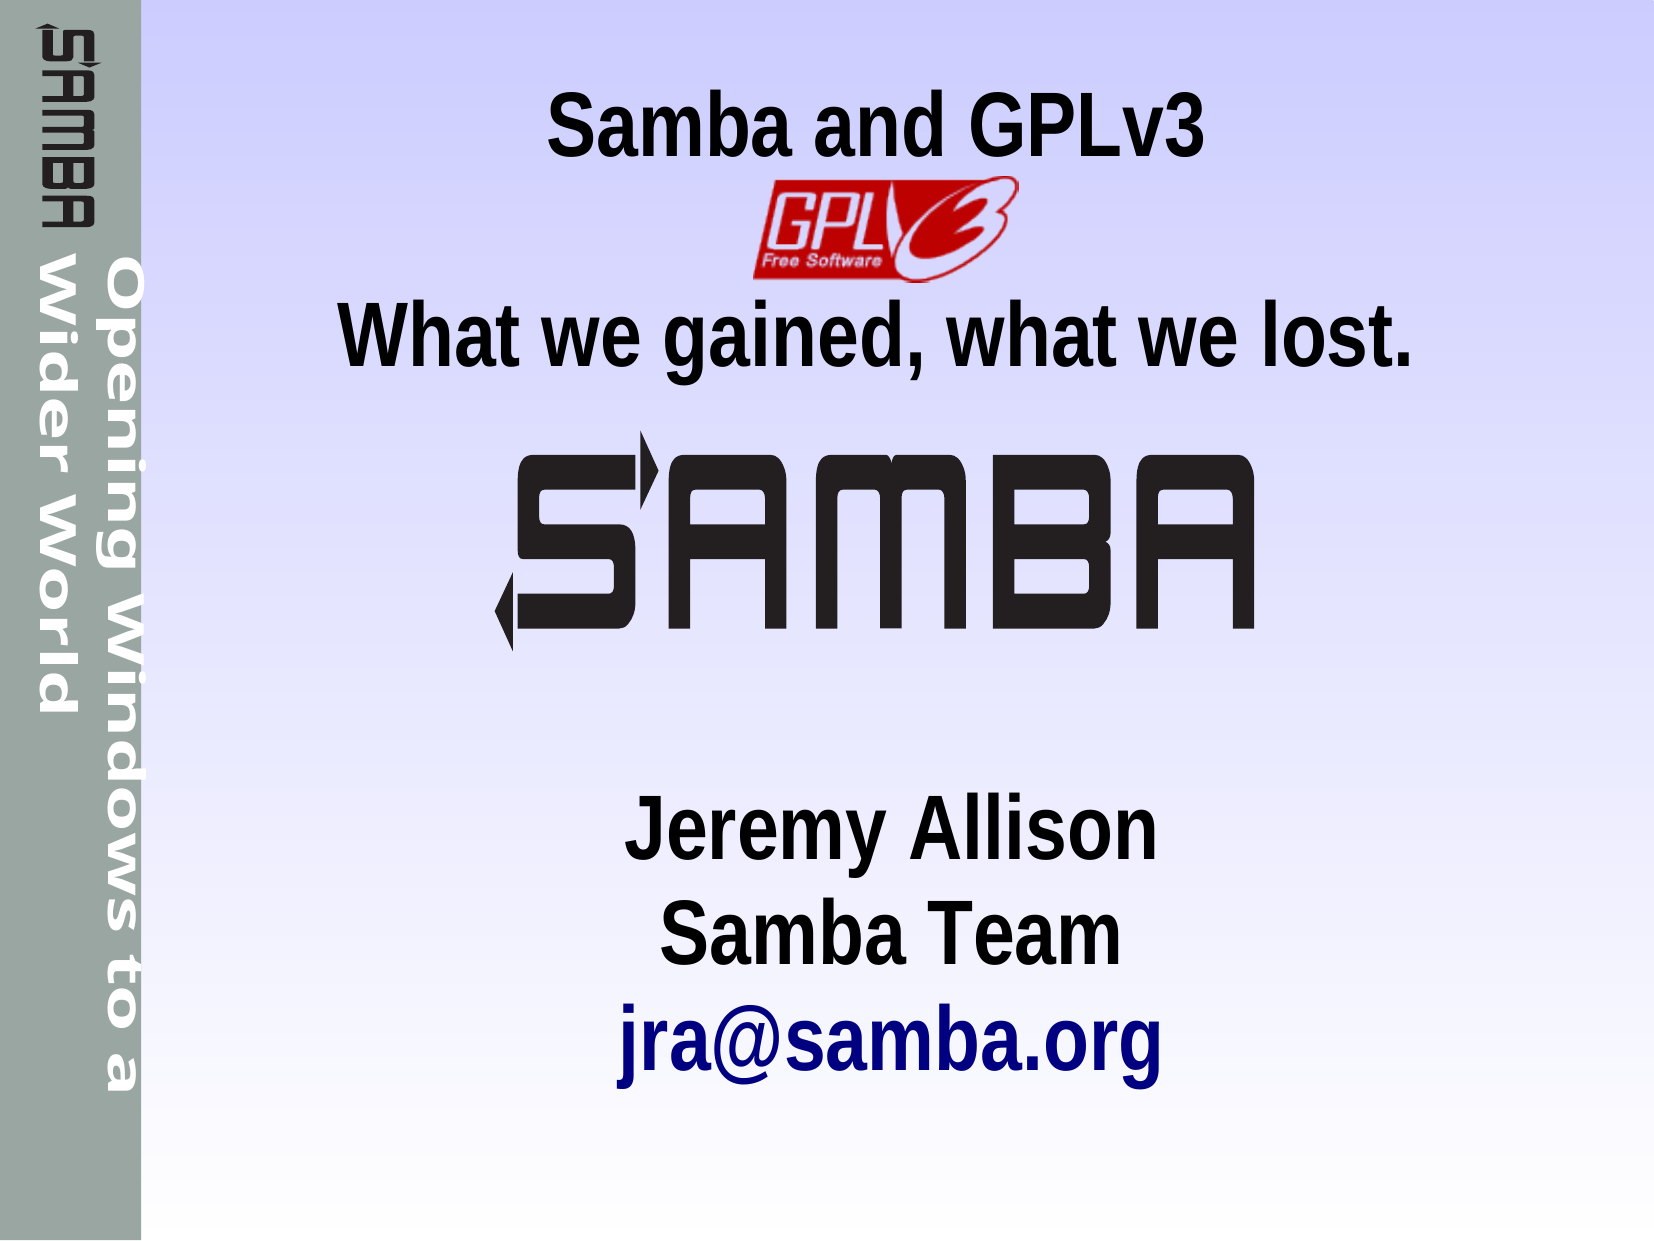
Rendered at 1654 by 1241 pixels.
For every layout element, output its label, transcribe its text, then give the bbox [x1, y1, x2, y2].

picture [753, 176, 1019, 283]
title Jeremy Allison Samba Team jra@samba.org [185, 773, 1598, 1090]
picture [494, 430, 1255, 652]
title Samba and GPLv3 What we gained, what we lost. [170, 70, 1583, 387]
